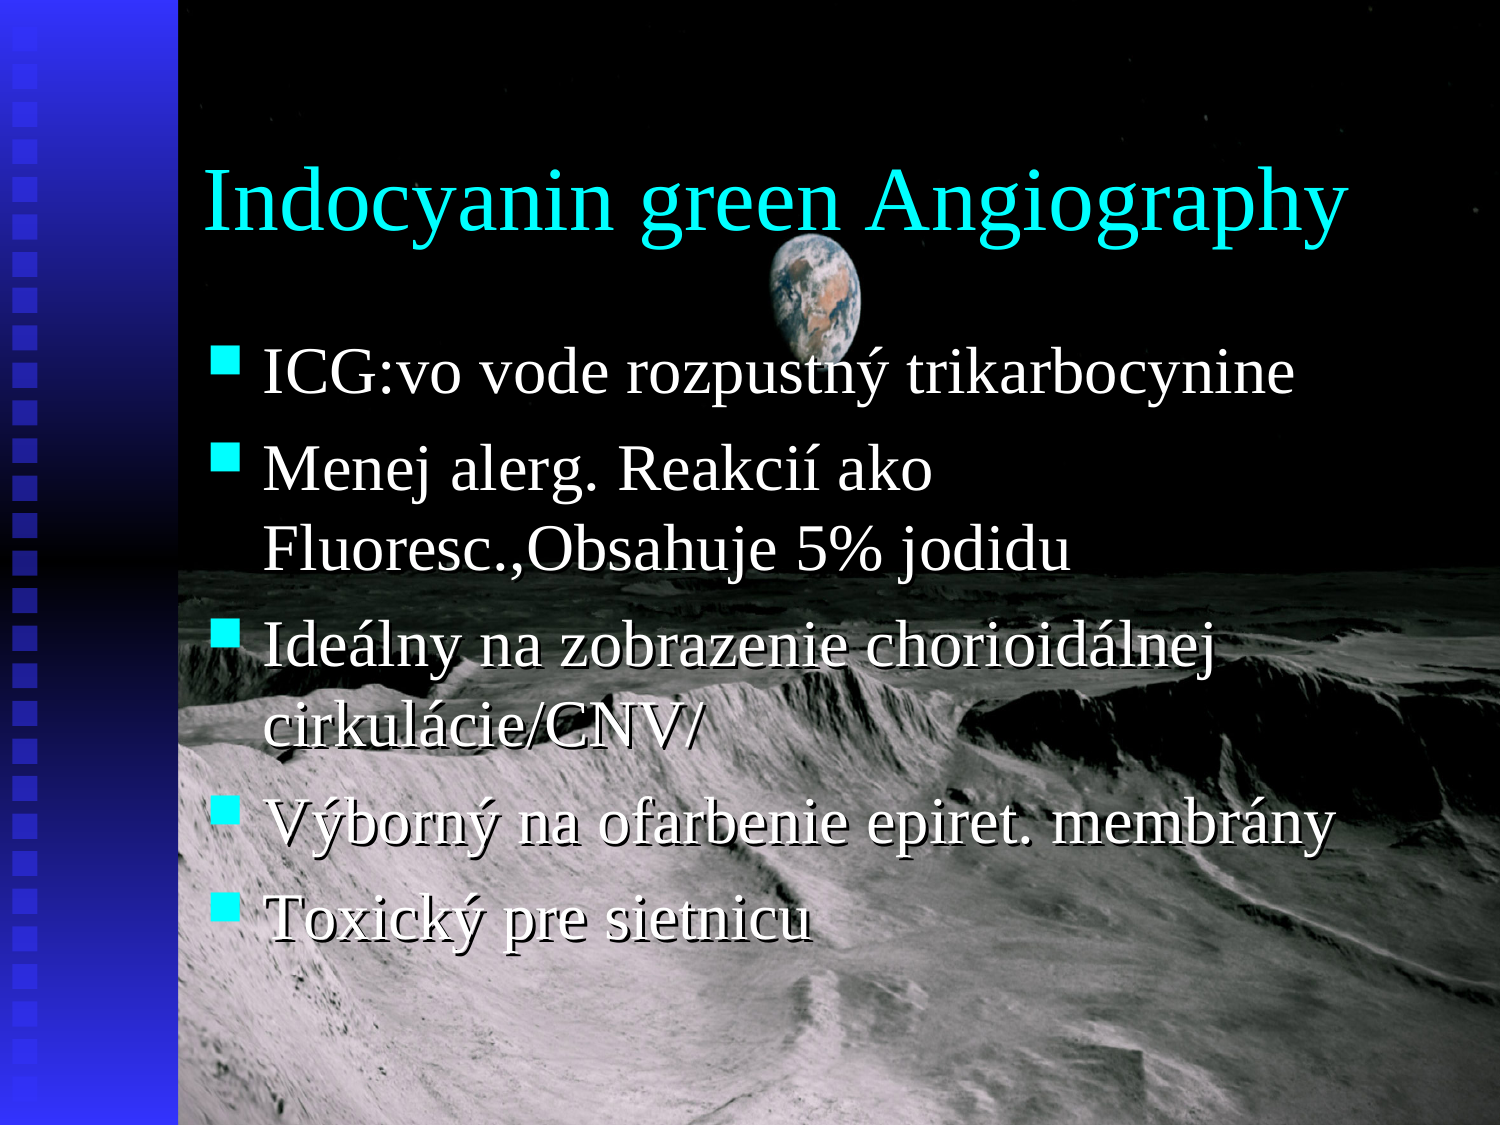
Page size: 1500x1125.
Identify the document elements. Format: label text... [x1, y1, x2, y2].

picture [0, 0, 1500, 1125]
title Indocyanin green Angiography [187, 99, 1463, 288]
list ICG:vo vode rozpustný trikarbocynine Menej alerg. Reakcií ako Fluoresc.,Obsahuje 5% jodidu Ideálny na zobrazenie chorioidálnej cirkulácie/CNV/ Výborný na ofarbenie epiret. membrány Toxický pre sietnicu [191, 319, 1467, 995]
